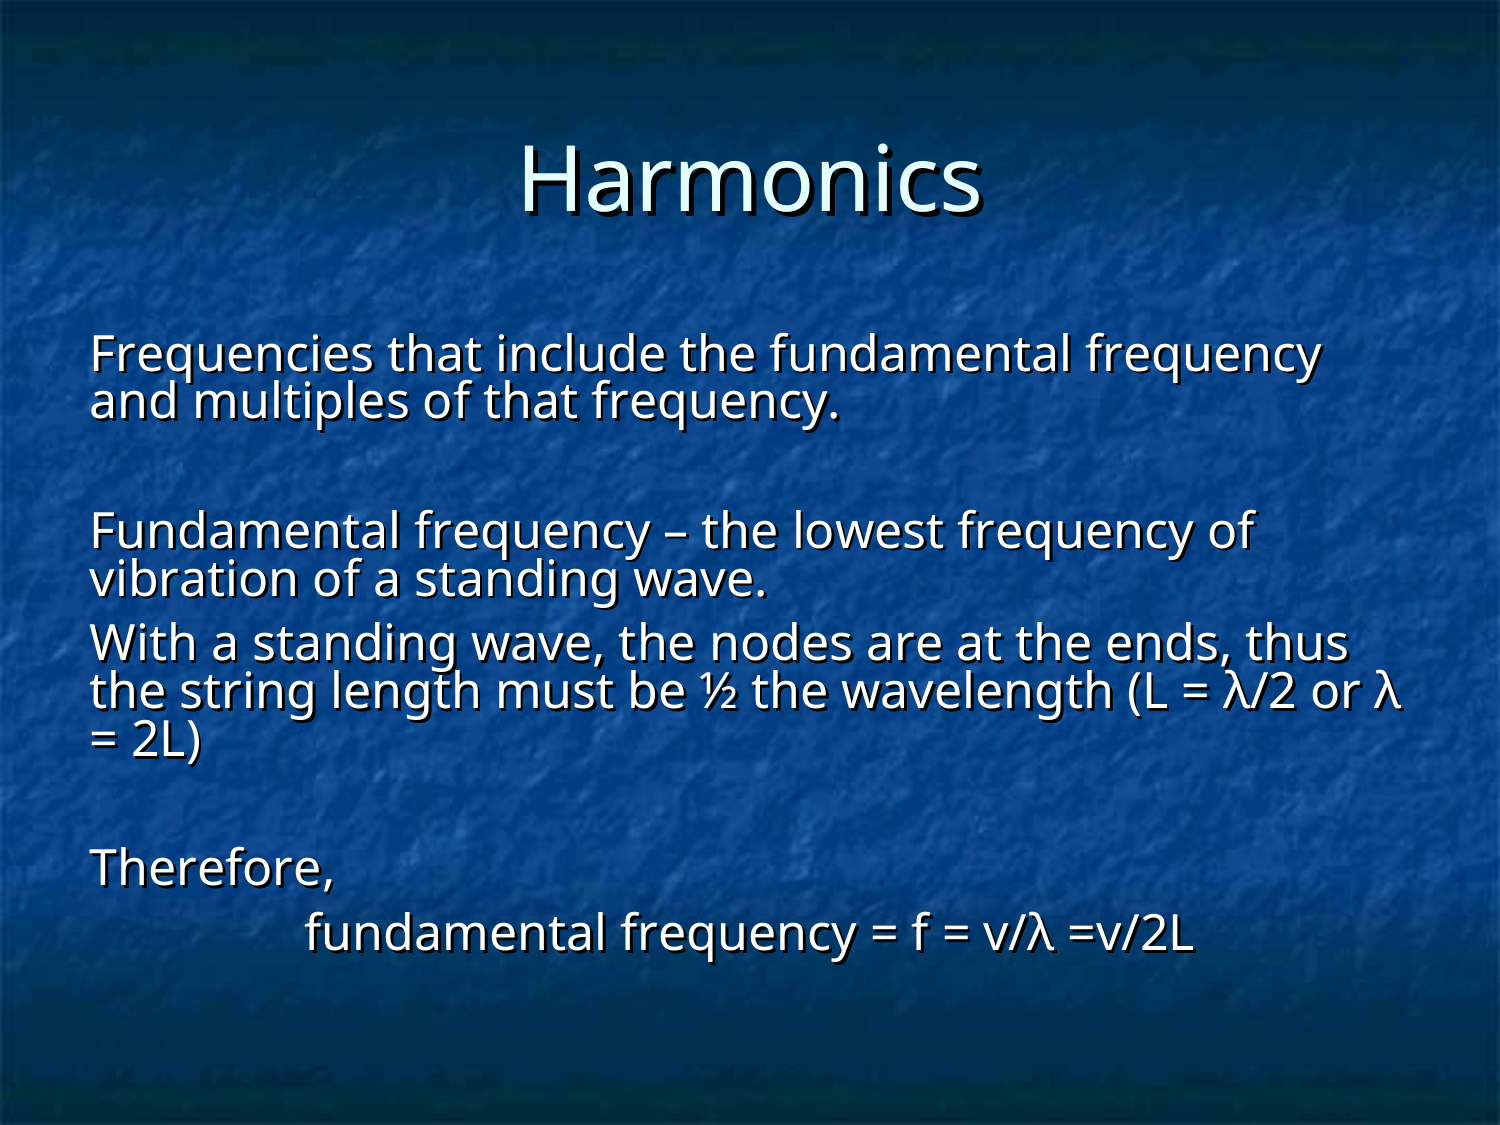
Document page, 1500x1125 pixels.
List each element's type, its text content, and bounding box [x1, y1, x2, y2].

text_box Harmonics [75, 57, 1425, 293]
picture [0, 0, 1500, 1125]
text_box Frequencies that include the fundamental frequency and multiples of that frequency. Fundamental frequency – the lowest frequency of vibration of a standing wave. With a standing wave, the nodes are at the ends, thus the string length must be ½ the wavelength (L = λ/2 or λ = 2L) Therefore, fundamental frequency = f = v/λ =v/2L [75, 324, 1425, 1000]
